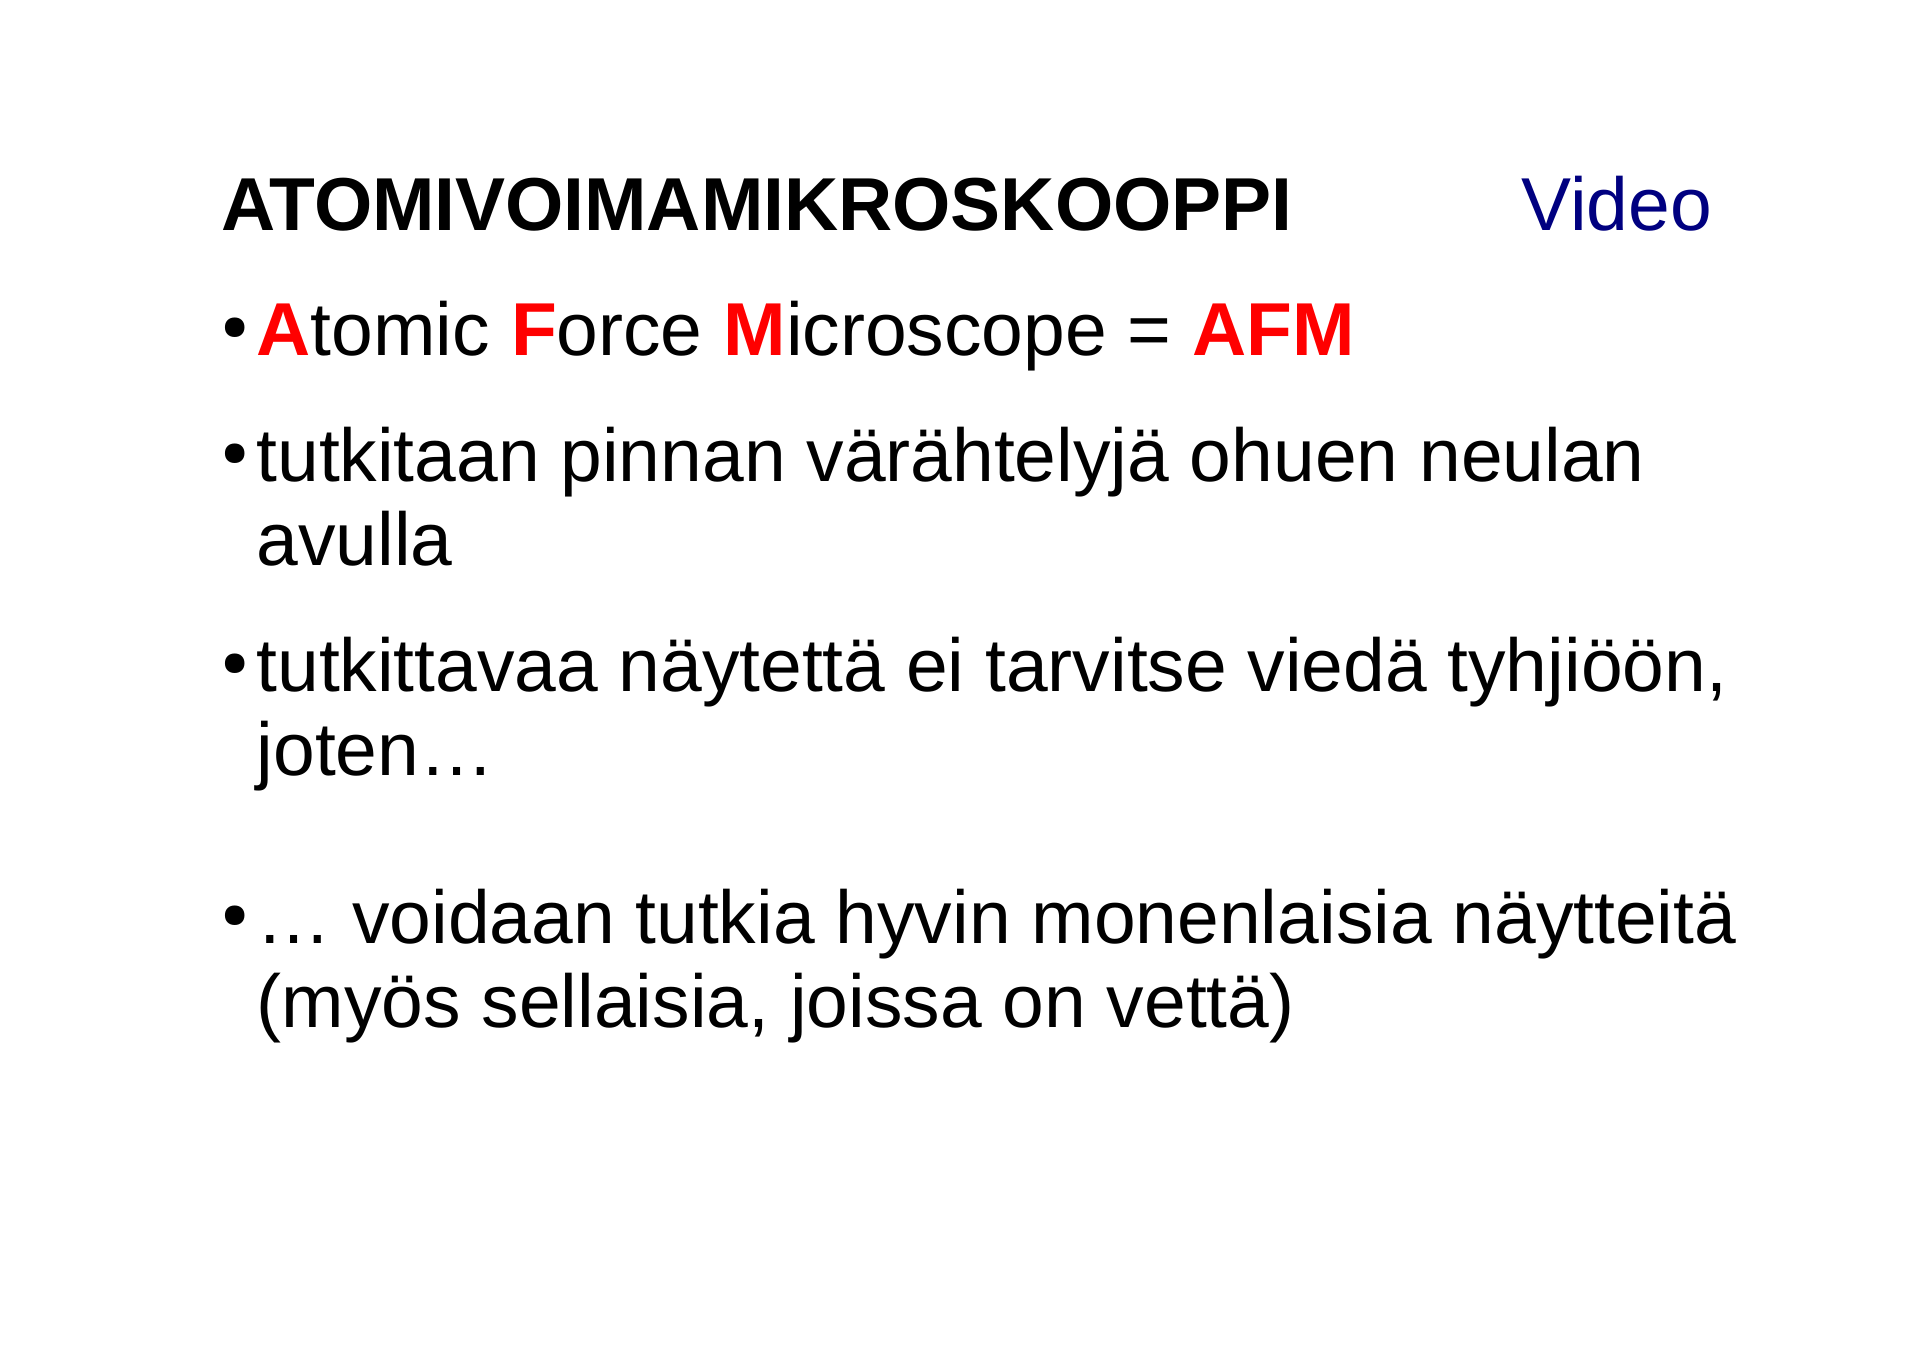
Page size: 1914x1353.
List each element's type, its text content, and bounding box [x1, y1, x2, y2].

text_box ATOMIVOIMAMIKROSKOOPPI Video Atomic Force Microscope = AFM tutkitaan pinnan värähtelyjä ohuen neulan avulla tutkittavaa näytettä ei tarvitse viedä tyhjiöön, joten… … voidaan tutkia hyvin monenlaisia näytteitä (myös sellaisia, joissa on vettä) [206, 154, 1818, 1134]
